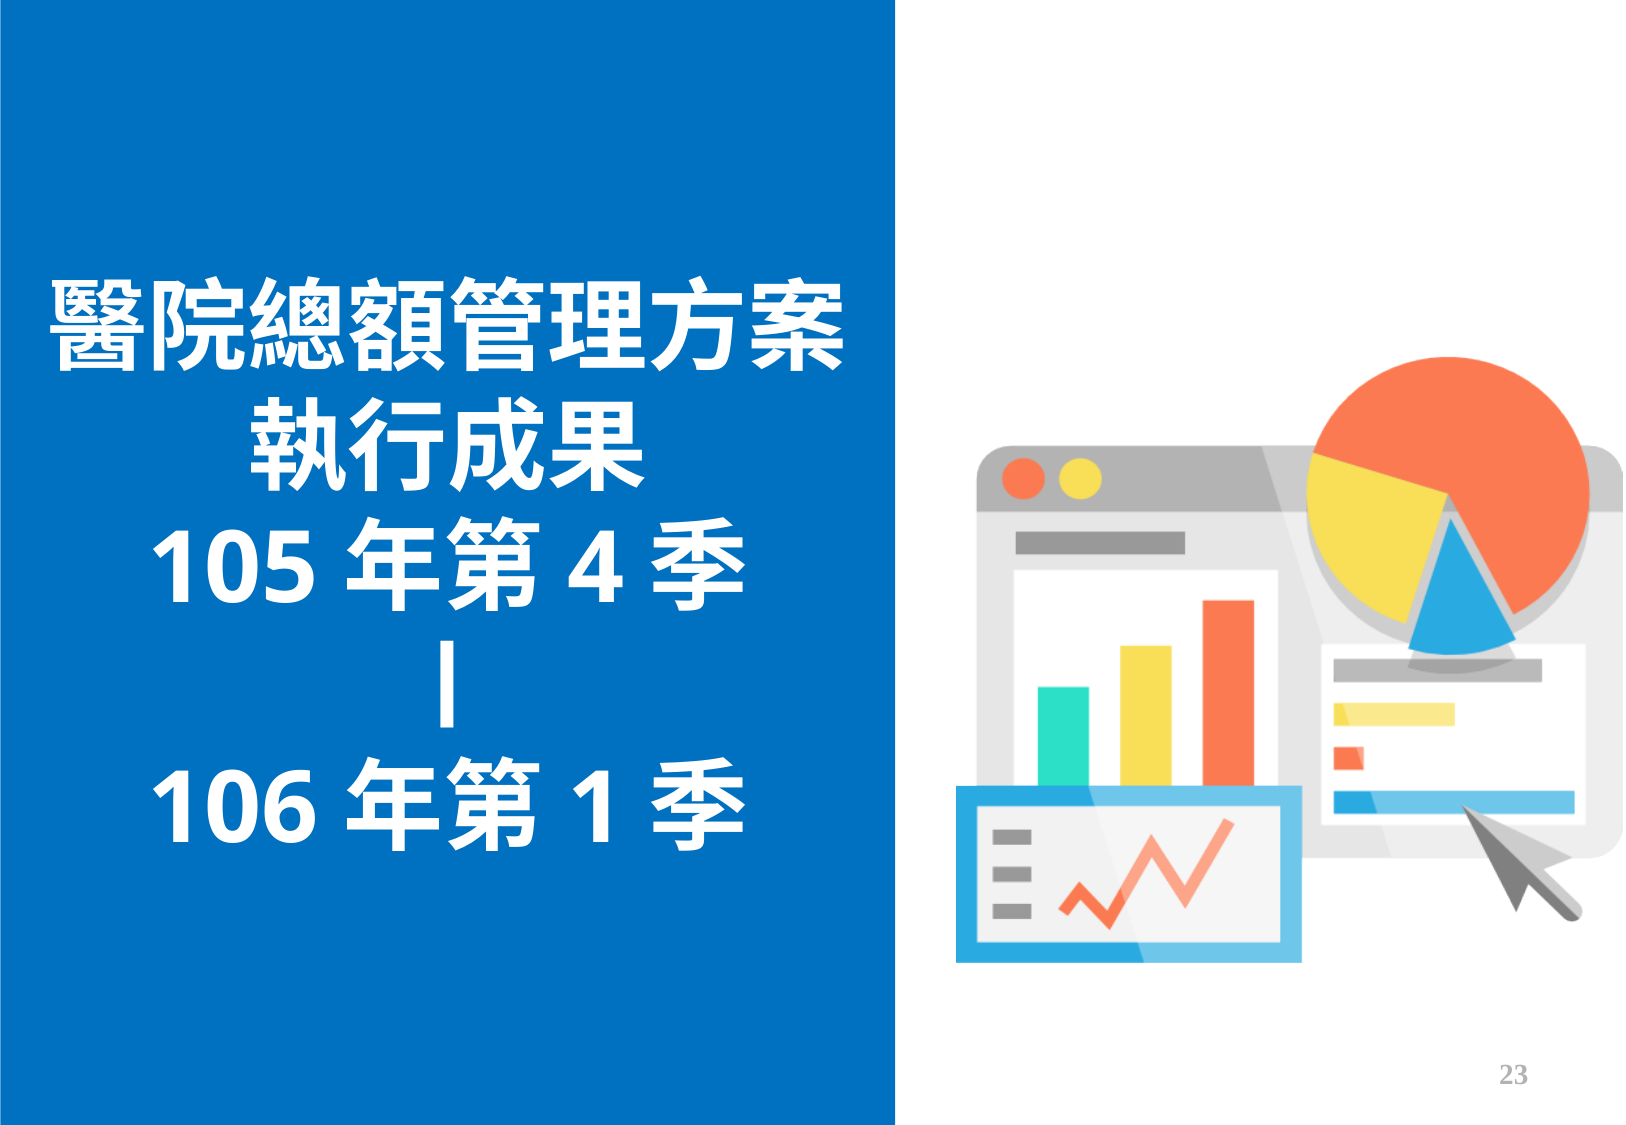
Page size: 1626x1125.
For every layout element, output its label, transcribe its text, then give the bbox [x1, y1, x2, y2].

slide_number <編號> [1164, 1042, 1544, 1103]
picture [956, 338, 1623, 982]
text_box 醫院總額管理方案 執行成果 105年第4季 〡 106年第1季 [0, 0, 896, 1125]
